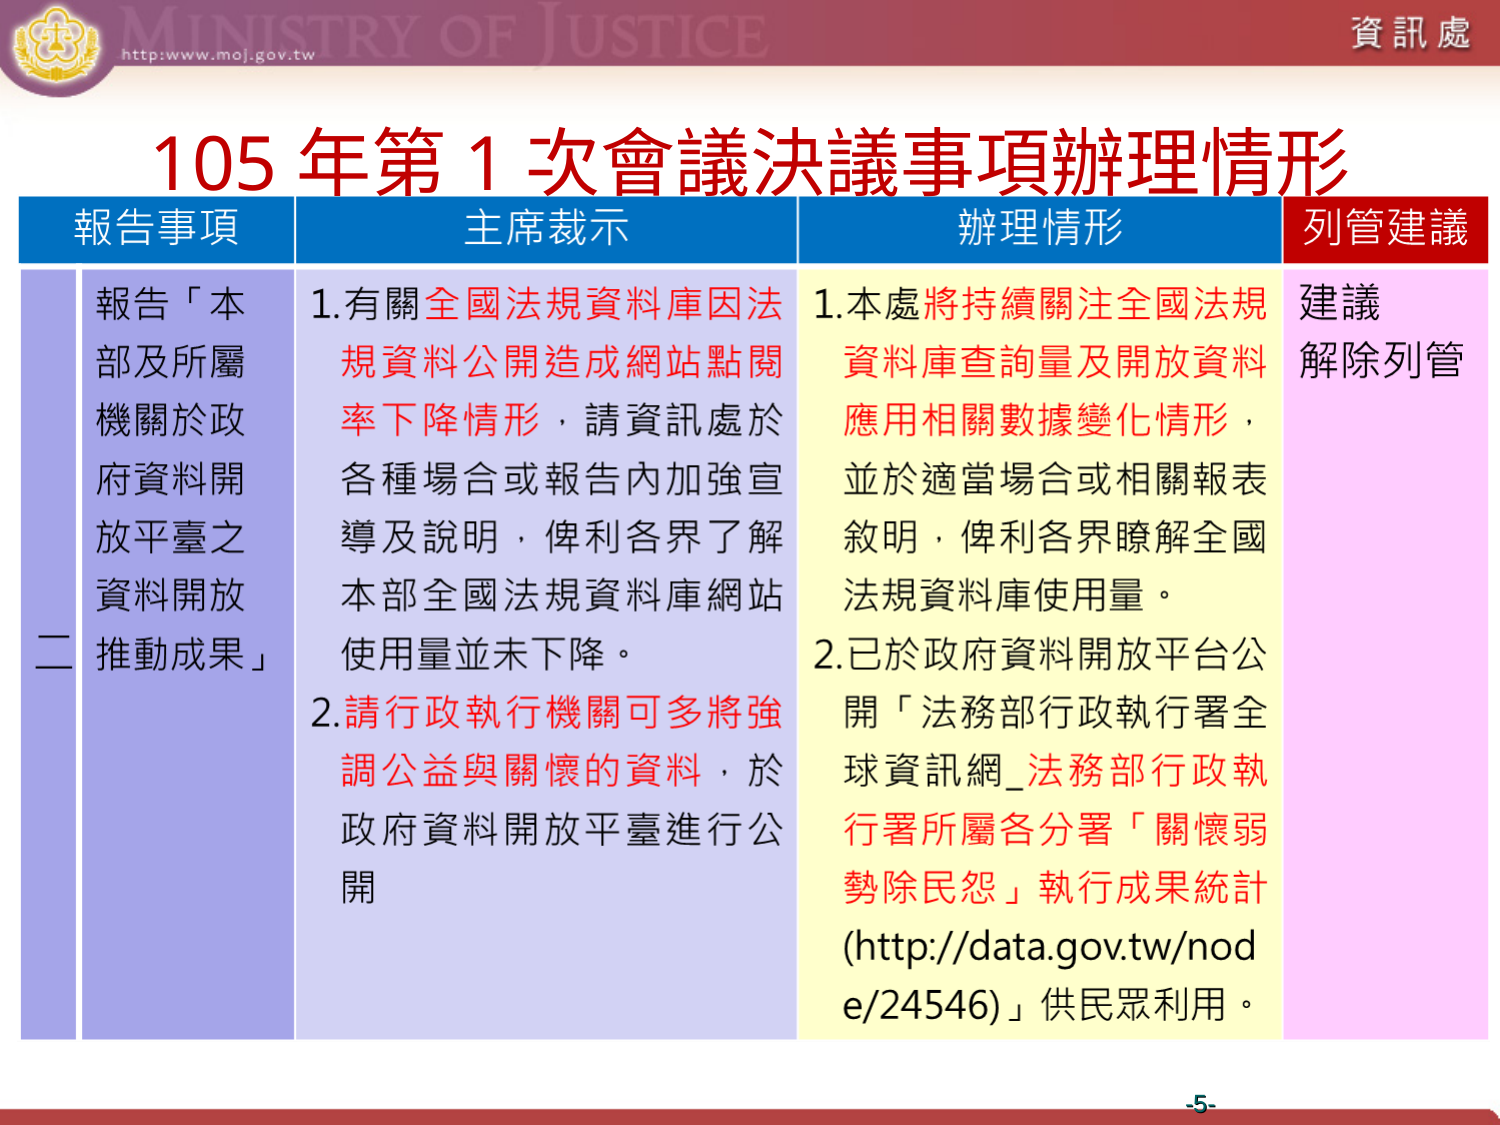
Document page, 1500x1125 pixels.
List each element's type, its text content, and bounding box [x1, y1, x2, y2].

picture [17, 190, 1490, 1052]
text_box 105年第1次會議決議事項辦理情形 [112, 101, 1388, 244]
text_box -5- [1169, 1080, 1483, 1118]
